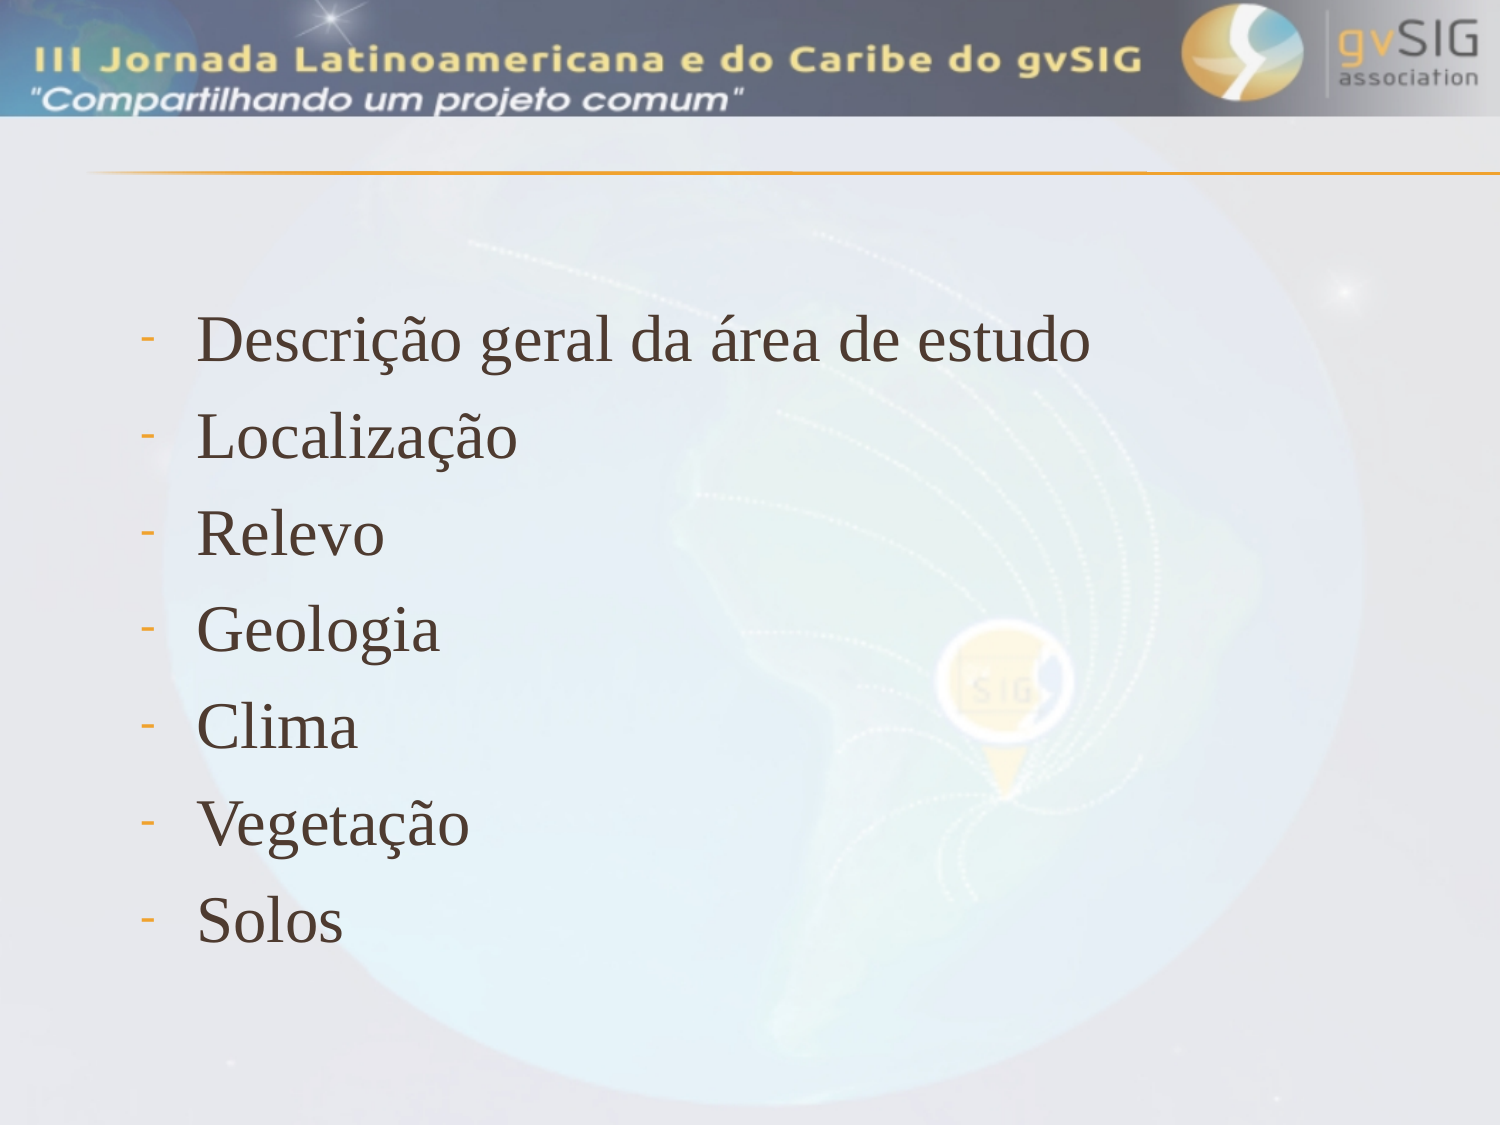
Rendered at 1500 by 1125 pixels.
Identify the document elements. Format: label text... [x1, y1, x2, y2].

list Descrição geral da área de estudo Localização Relevo Geologia Clima Vegetação Solos [125, 287, 1476, 968]
picture [0, 0, 1500, 1125]
